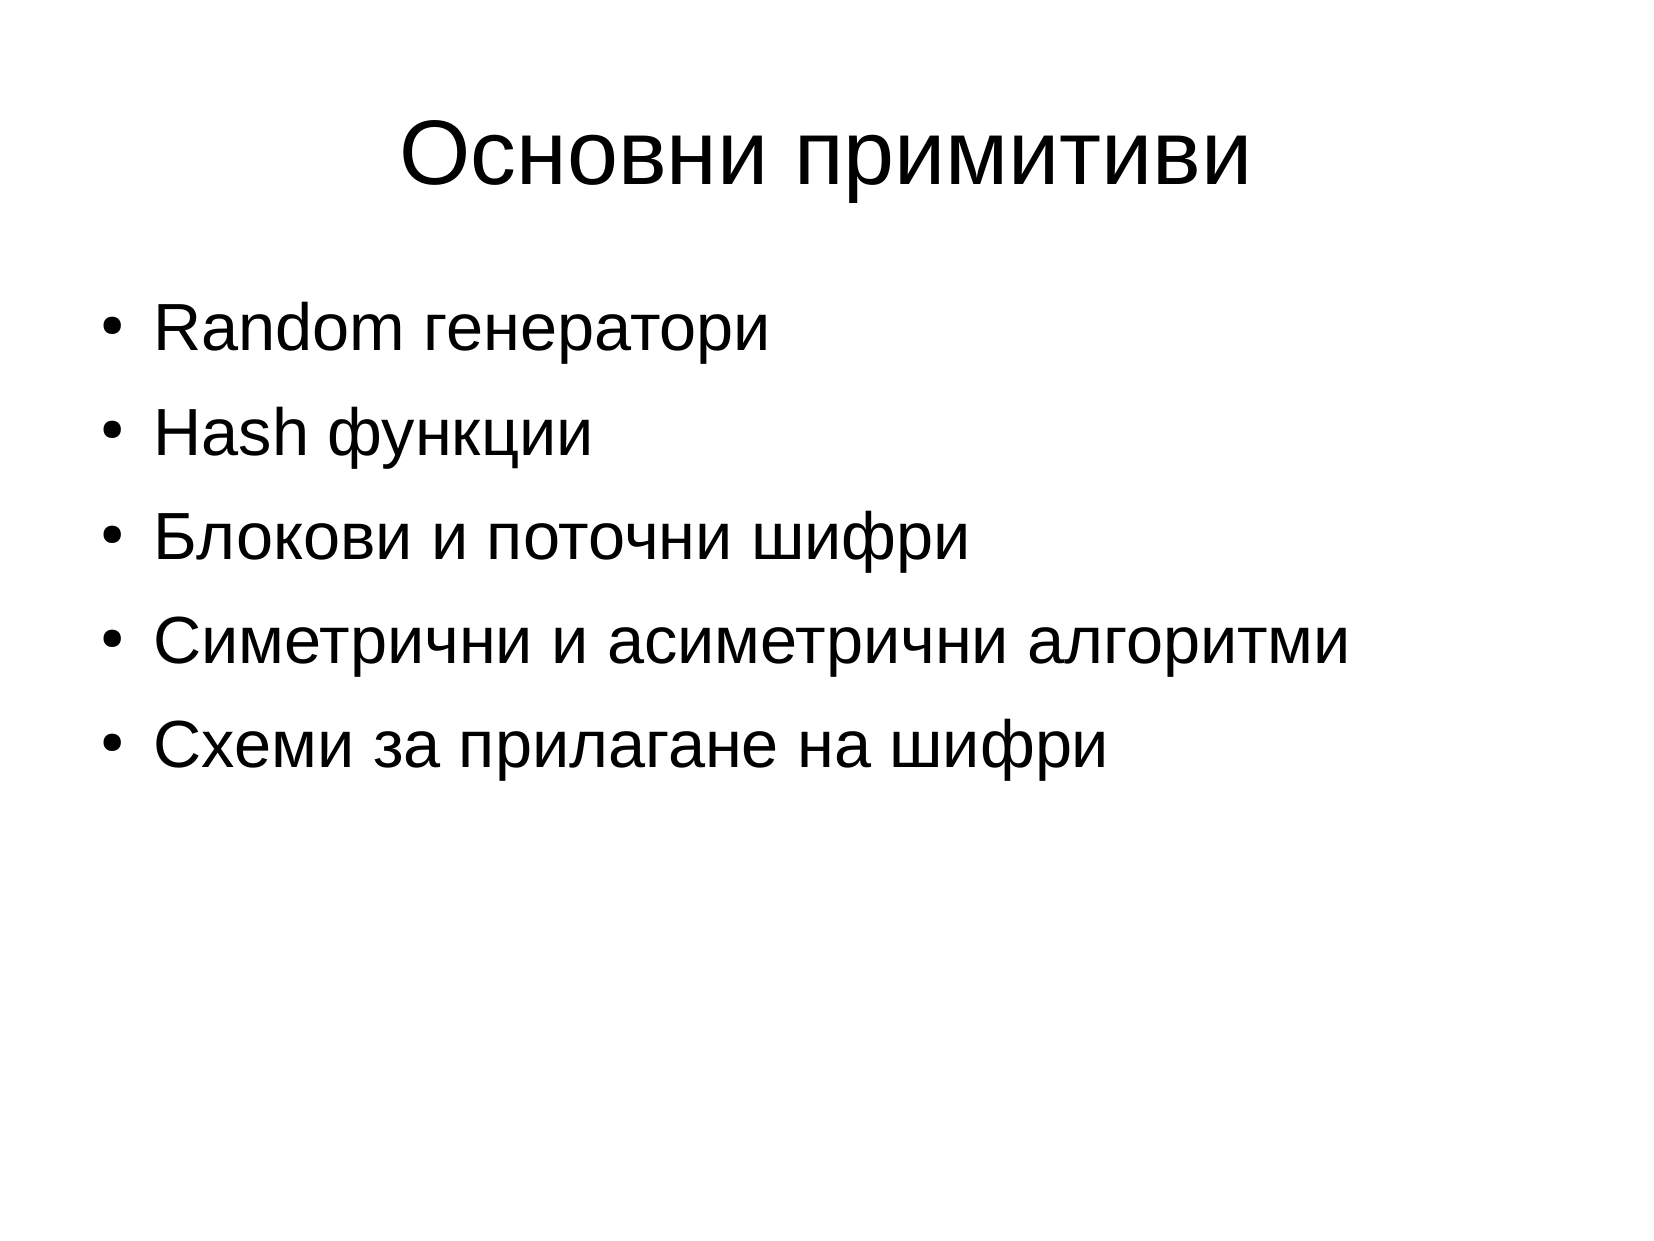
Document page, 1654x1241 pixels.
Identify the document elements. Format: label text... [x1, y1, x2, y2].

title Основни примитиви [82, 56, 1571, 250]
list Random генератори Hash функции Блокови и поточни шифри Симетрични и асиметрични алгоритми Схеми за прилагане на шифри [82, 290, 1571, 1109]
